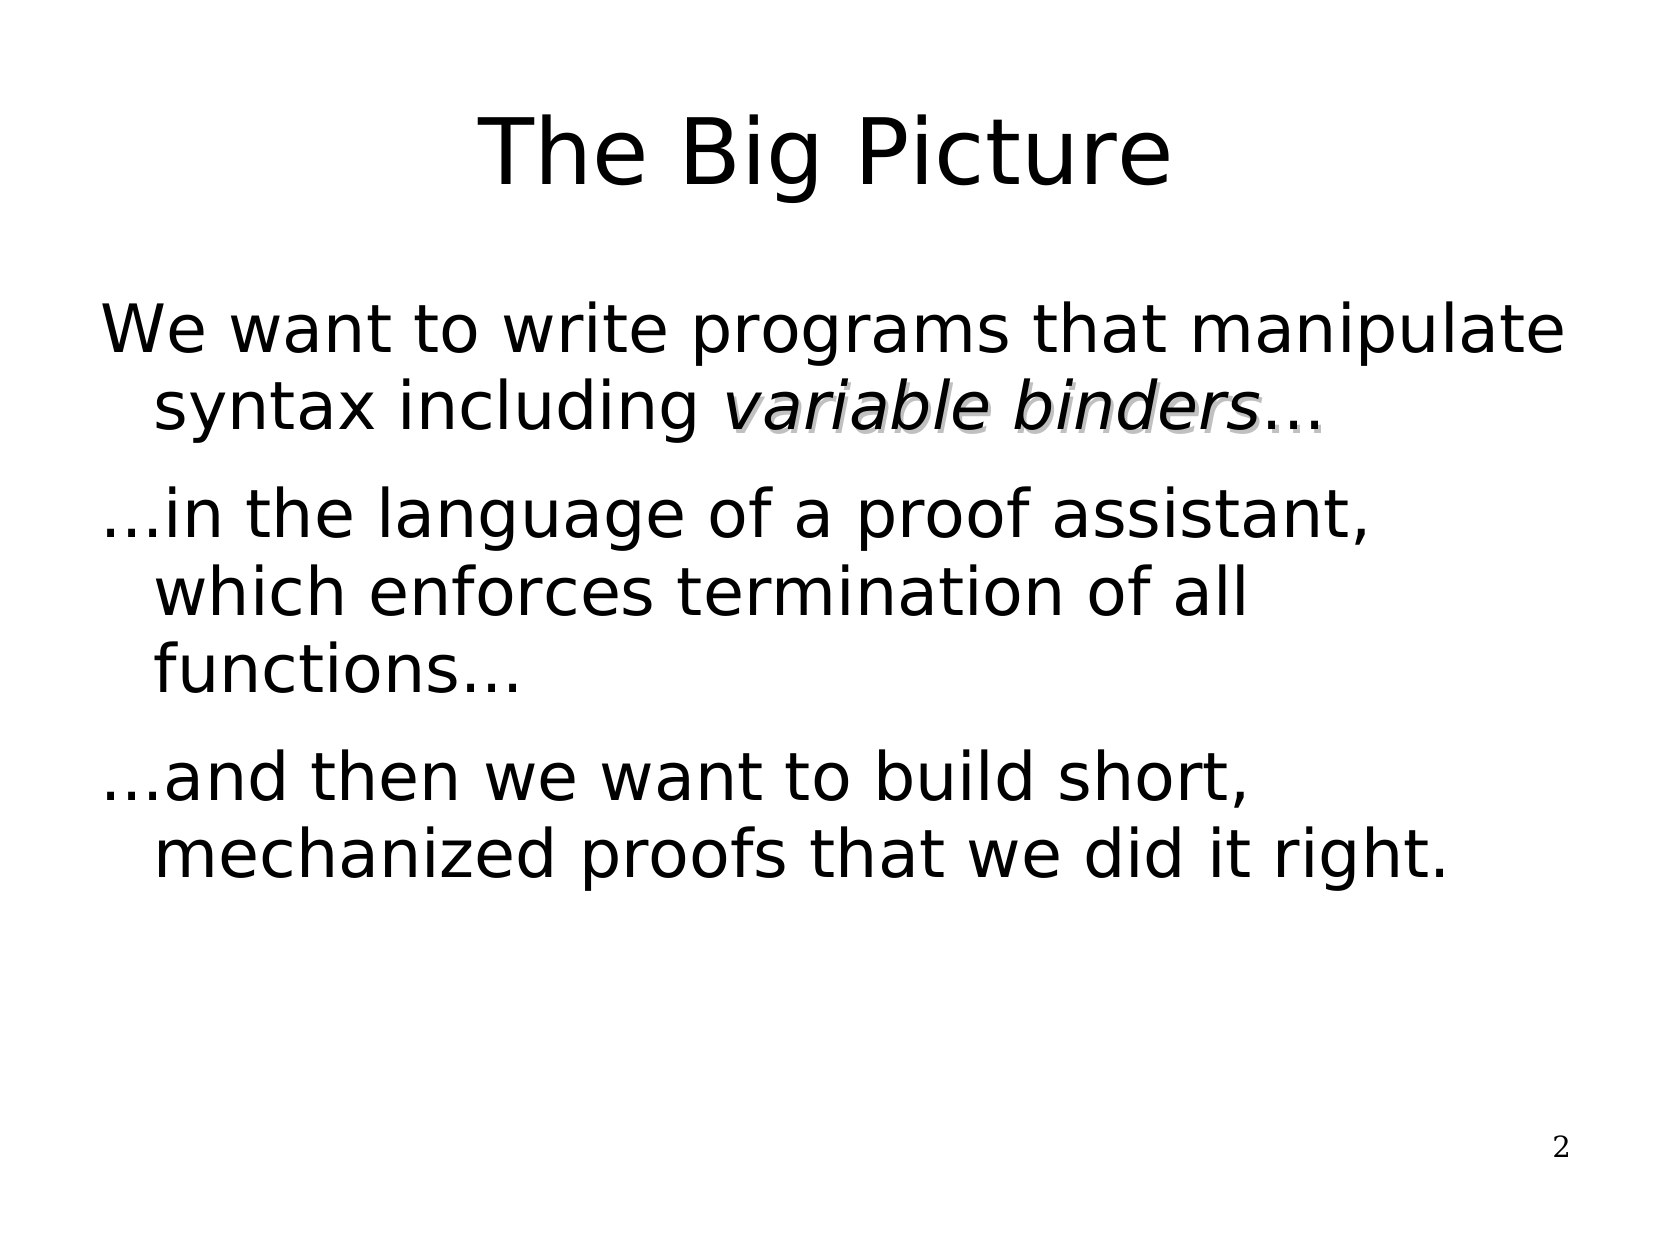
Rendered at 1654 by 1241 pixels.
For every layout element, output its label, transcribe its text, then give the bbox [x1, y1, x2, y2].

title The Big Picture [82, 56, 1571, 250]
list We want to write programs that manipulate syntax including variable binders... ...in the language of a proof assistant, which enforces termination of all functions... ...and then we want to build short, mechanized proofs that we did it right. [82, 290, 1571, 1094]
